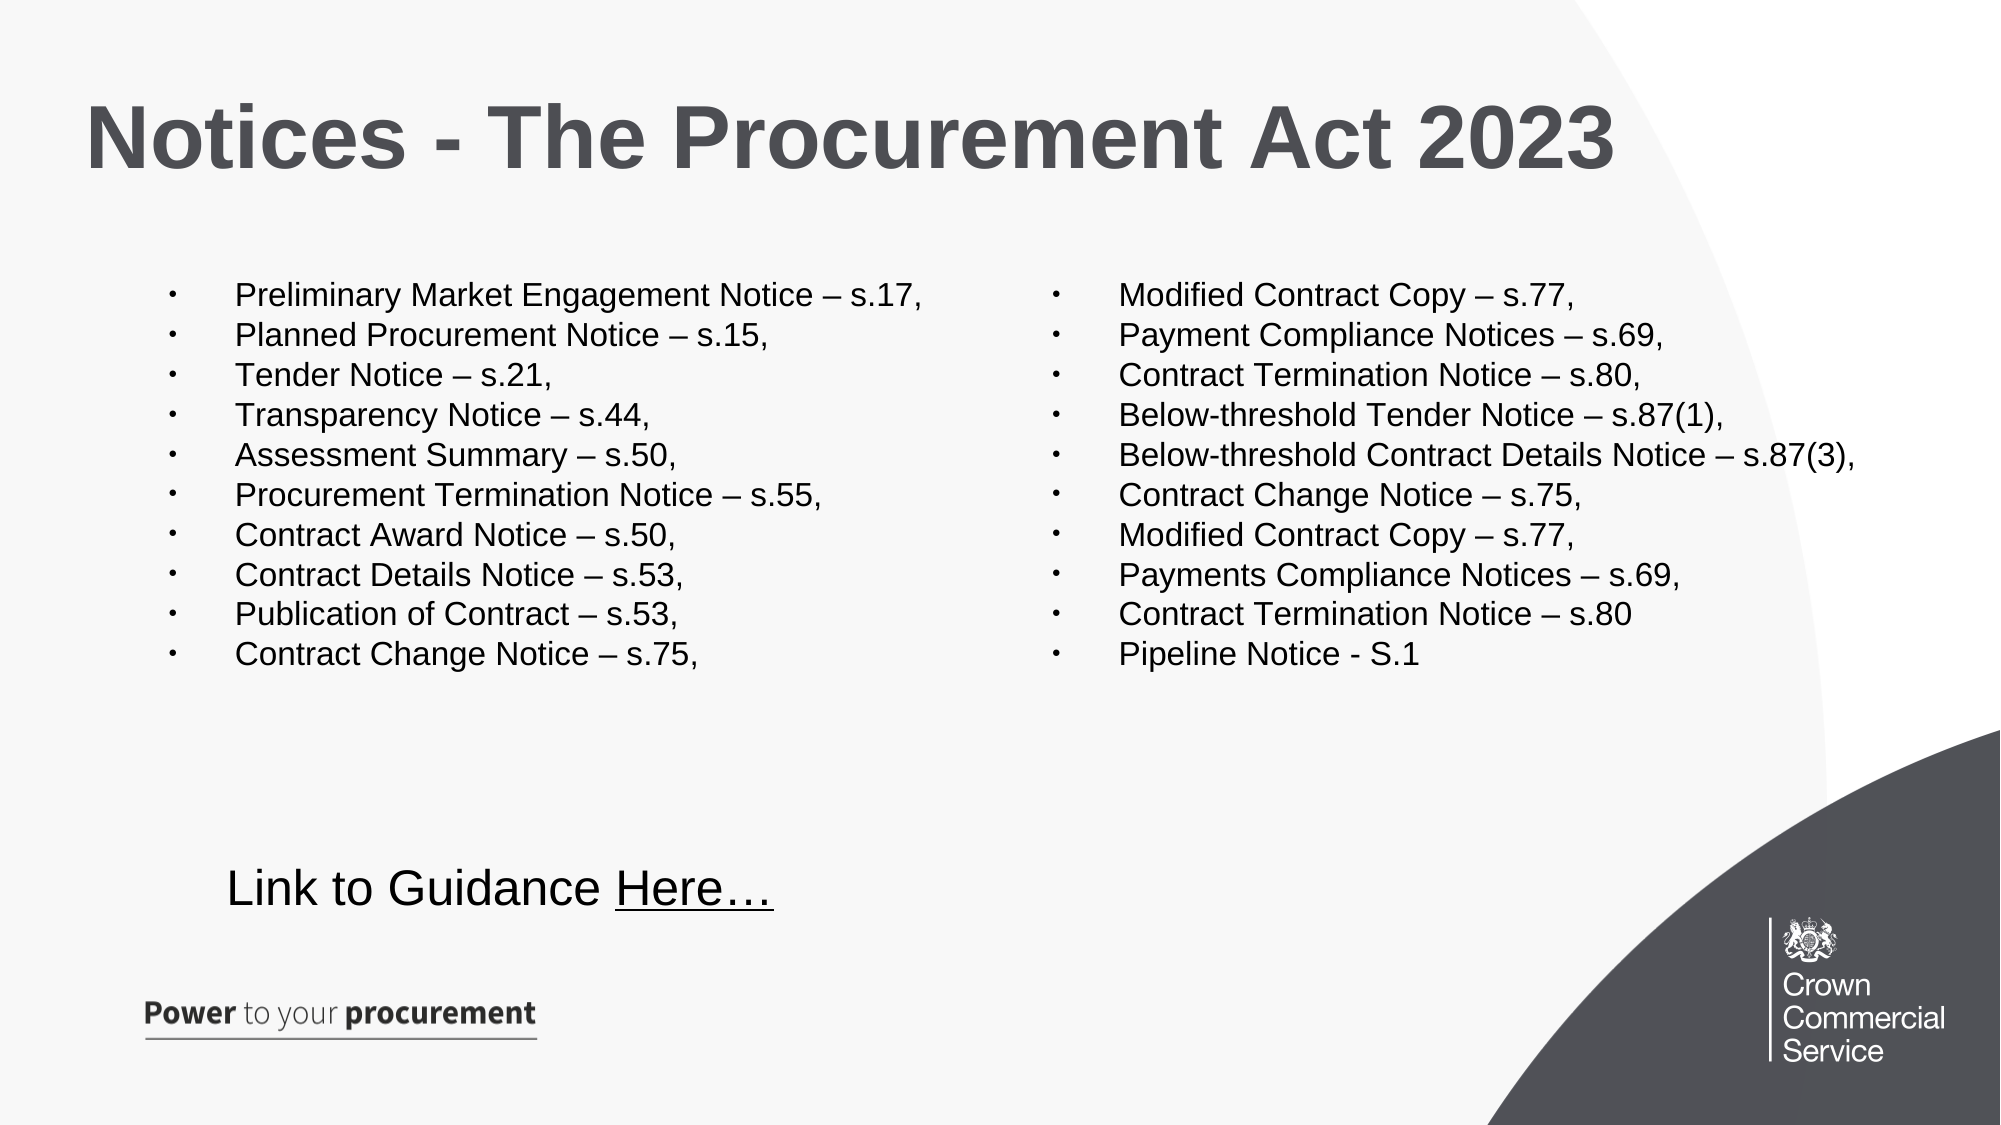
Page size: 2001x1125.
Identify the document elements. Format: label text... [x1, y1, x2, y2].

text_box Preliminary Market Engagement Notice – s.17, Planned Procurement Notice – s.15, Tender Notice – s.21, Transparency Notice – s.44, Assessment Summary – s.50, Procurement Termination Notice – s.55, Contract Award Notice – s.50, Contract Details Notice – s.53, Publication of Contract – s.53, Contract Change Notice – s.75, [81, 253, 1849, 738]
text_box Link to Guidance Here… [206, 835, 1071, 931]
title Notices - The Procurement Act 2023 [85, 79, 1879, 218]
text_box Modified Contract Copy – s.77, Payment Compliance Notices – s.69, Contract Termination Notice – s.80, Below-threshold Tender Notice – s.87(1), Below-threshold Contract Details Notice – s.87(3), Contract Change Notice – s.75, Modified Contract Copy – s.77, Payments Compliance Notices – s.69, Contract Termination Notice – s.80 Pipeline Notice - S.1 [965, 253, 1882, 674]
